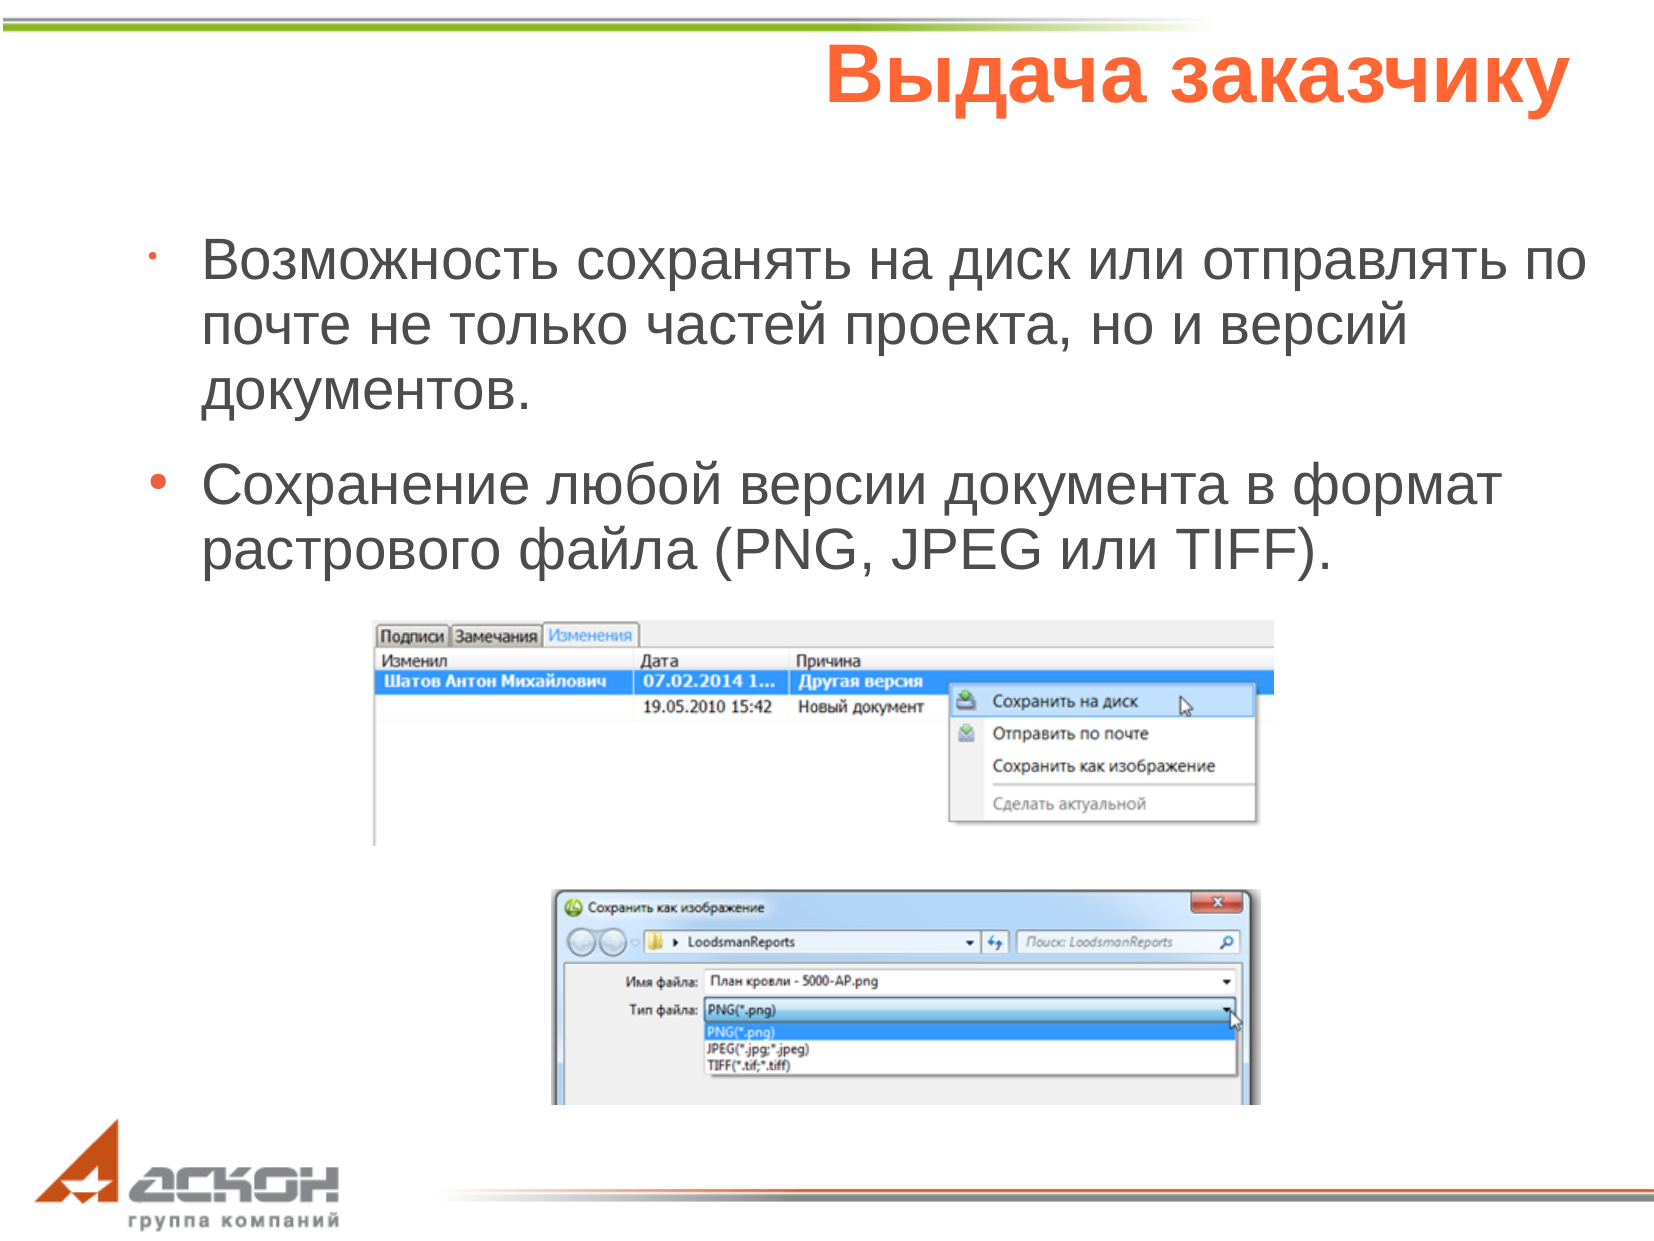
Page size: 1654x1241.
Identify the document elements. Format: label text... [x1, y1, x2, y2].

title Выдача заказчику [82, 0, 1572, 148]
picture [3, 0, 1654, 1241]
list Возможность сохранять на диск или отправлять по почте не только частей проекта, но и версий документов. Сохранение любой версии документа в формат растрового файла (PNG, JPEG или TIFF). [130, 132, 1619, 589]
